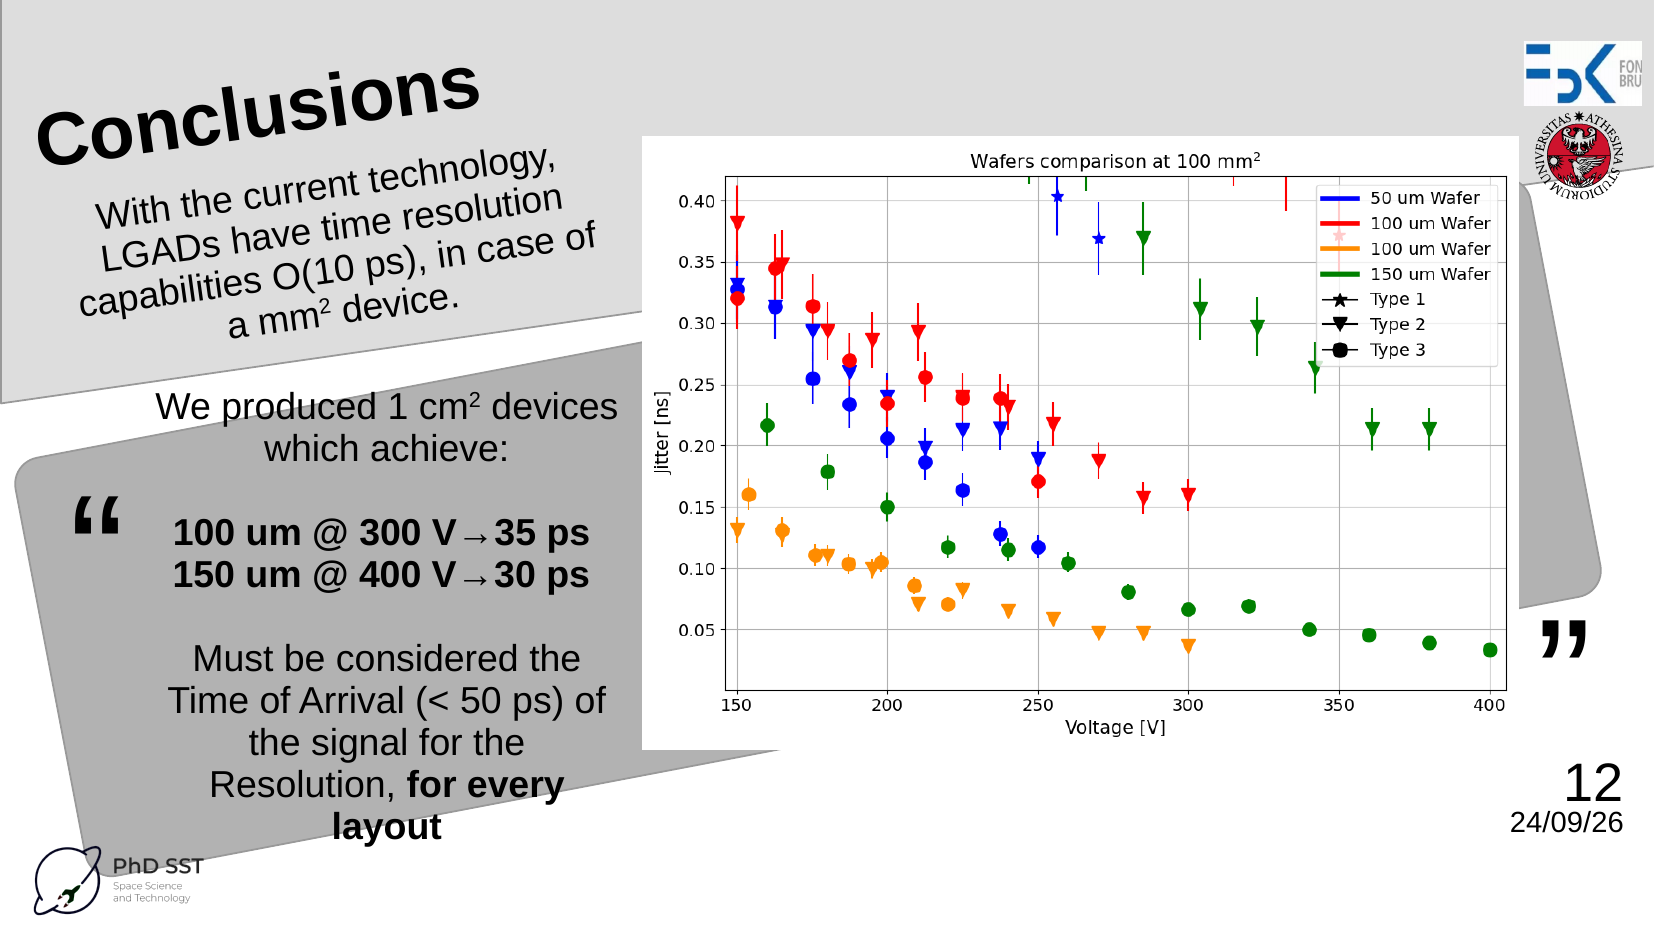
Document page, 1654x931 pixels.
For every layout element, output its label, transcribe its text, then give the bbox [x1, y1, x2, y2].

picture [642, 136, 1519, 751]
title Conclusions [25, 8, 517, 196]
picture [29, 840, 207, 916]
text_box With the current technology, LGADs have time resolution capabilities O(10 ps), in case of a mm2 device. [40, 118, 629, 378]
text_box We produced 1 cm2 devices which achieve: 100 um @ 300 V→35 ps 150 um @ 400 V→30 ps Must be considered the Time of Arrival (< 50 ps) of the signal for the Resolution, for every layout [135, 378, 638, 855]
picture [1535, 111, 1625, 200]
picture [1523, 41, 1642, 106]
